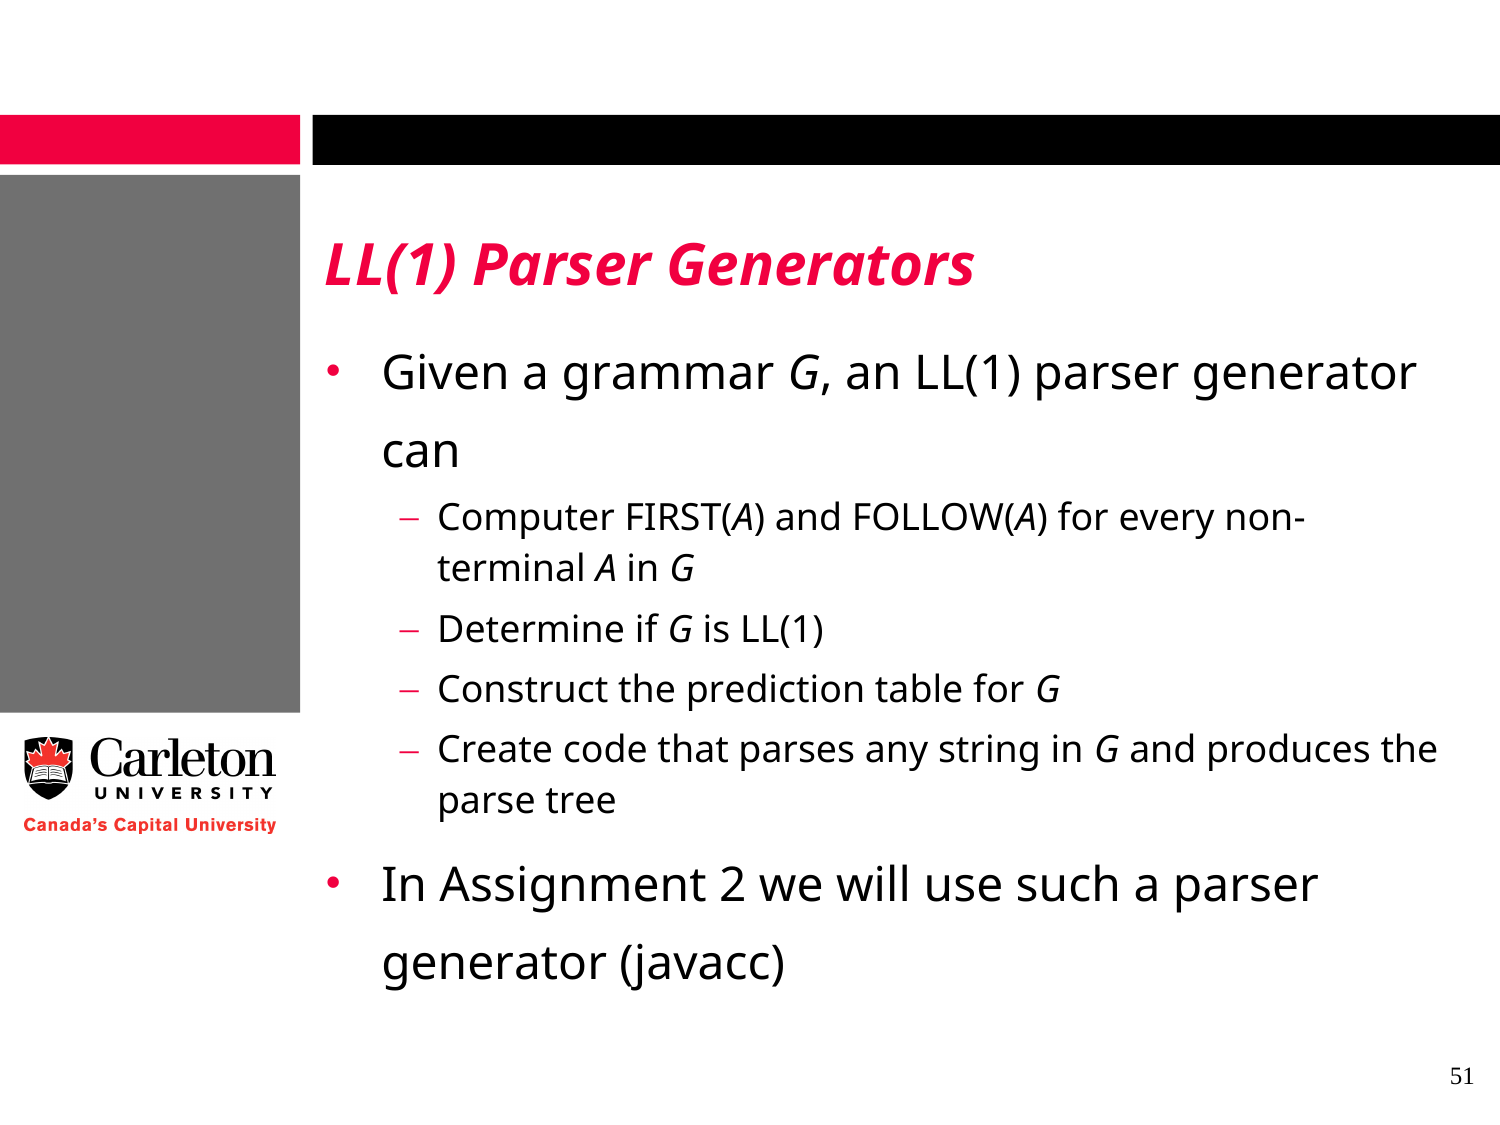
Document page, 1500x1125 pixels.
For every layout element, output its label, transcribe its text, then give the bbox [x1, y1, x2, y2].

list Given a grammar G, an LL(1) parser generator can Computer FIRST(A) and FOLLOW(A) for every non-terminal A in G Determine if G is LL(1) Construct the prediction table for G Create code that parses any string in G and produces the parse tree In Assignment 2 we will use such a parser generator (javacc) [324, 324, 1450, 1068]
picture [24, 737, 276, 834]
title LL(1) Parser Generators [324, 187, 1450, 324]
